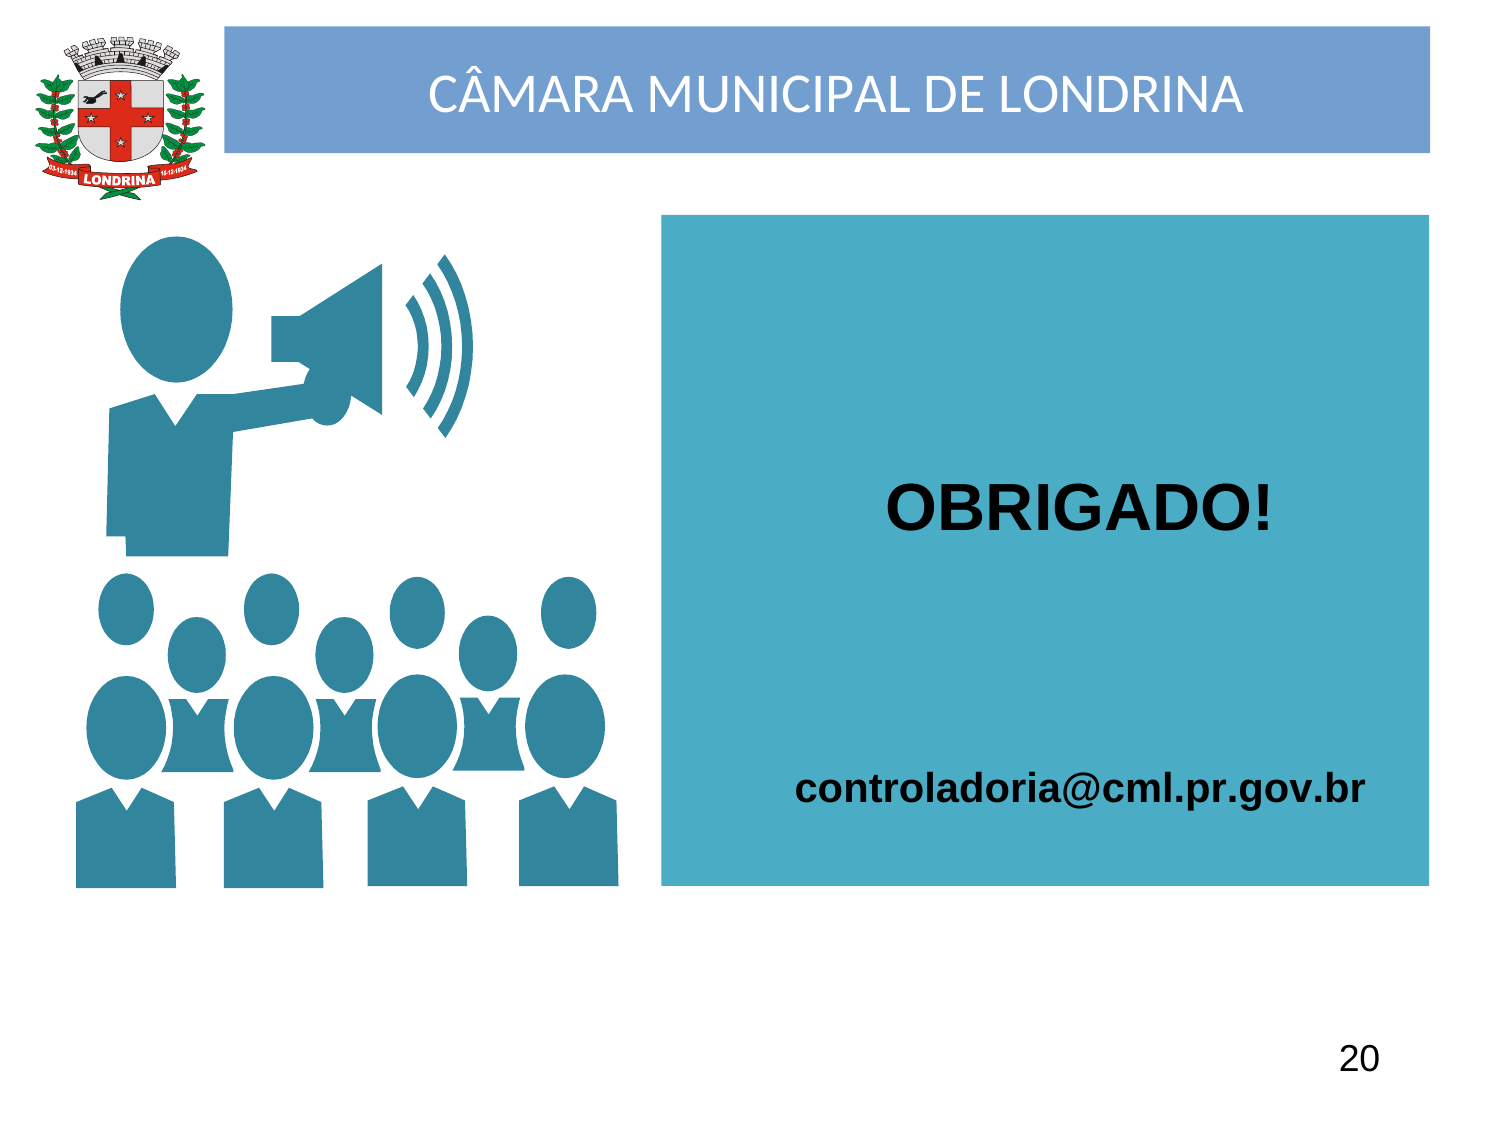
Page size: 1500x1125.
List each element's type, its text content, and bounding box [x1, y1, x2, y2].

text_box <número> [1323, 1027, 1500, 1098]
text_box [98, 573, 154, 646]
text_box CÂMARA MUNICIPAL DE LONDRINA [224, 26, 1431, 154]
text_box [422, 273, 453, 419]
text_box [377, 674, 458, 779]
text_box [405, 294, 429, 398]
text_box [233, 676, 314, 780]
text_box [458, 615, 518, 692]
text_box [519, 786, 619, 887]
text_box [525, 674, 606, 779]
text_box OBRIGADO! controladoria@cml.pr.gov.br [774, 362, 1387, 827]
text_box [106, 263, 383, 557]
text_box [541, 576, 597, 649]
text_box [161, 699, 234, 773]
text_box [308, 699, 381, 773]
text_box [167, 617, 226, 693]
text_box [367, 786, 468, 887]
text_box [437, 254, 473, 439]
text_box [389, 576, 445, 649]
text_box [243, 573, 300, 646]
text_box [315, 617, 374, 693]
text_box [661, 214, 1430, 886]
text_box [223, 787, 324, 889]
text_box [452, 697, 525, 771]
text_box [120, 236, 233, 383]
text_box [86, 676, 167, 780]
text_box [76, 787, 177, 889]
picture [35, 36, 206, 201]
